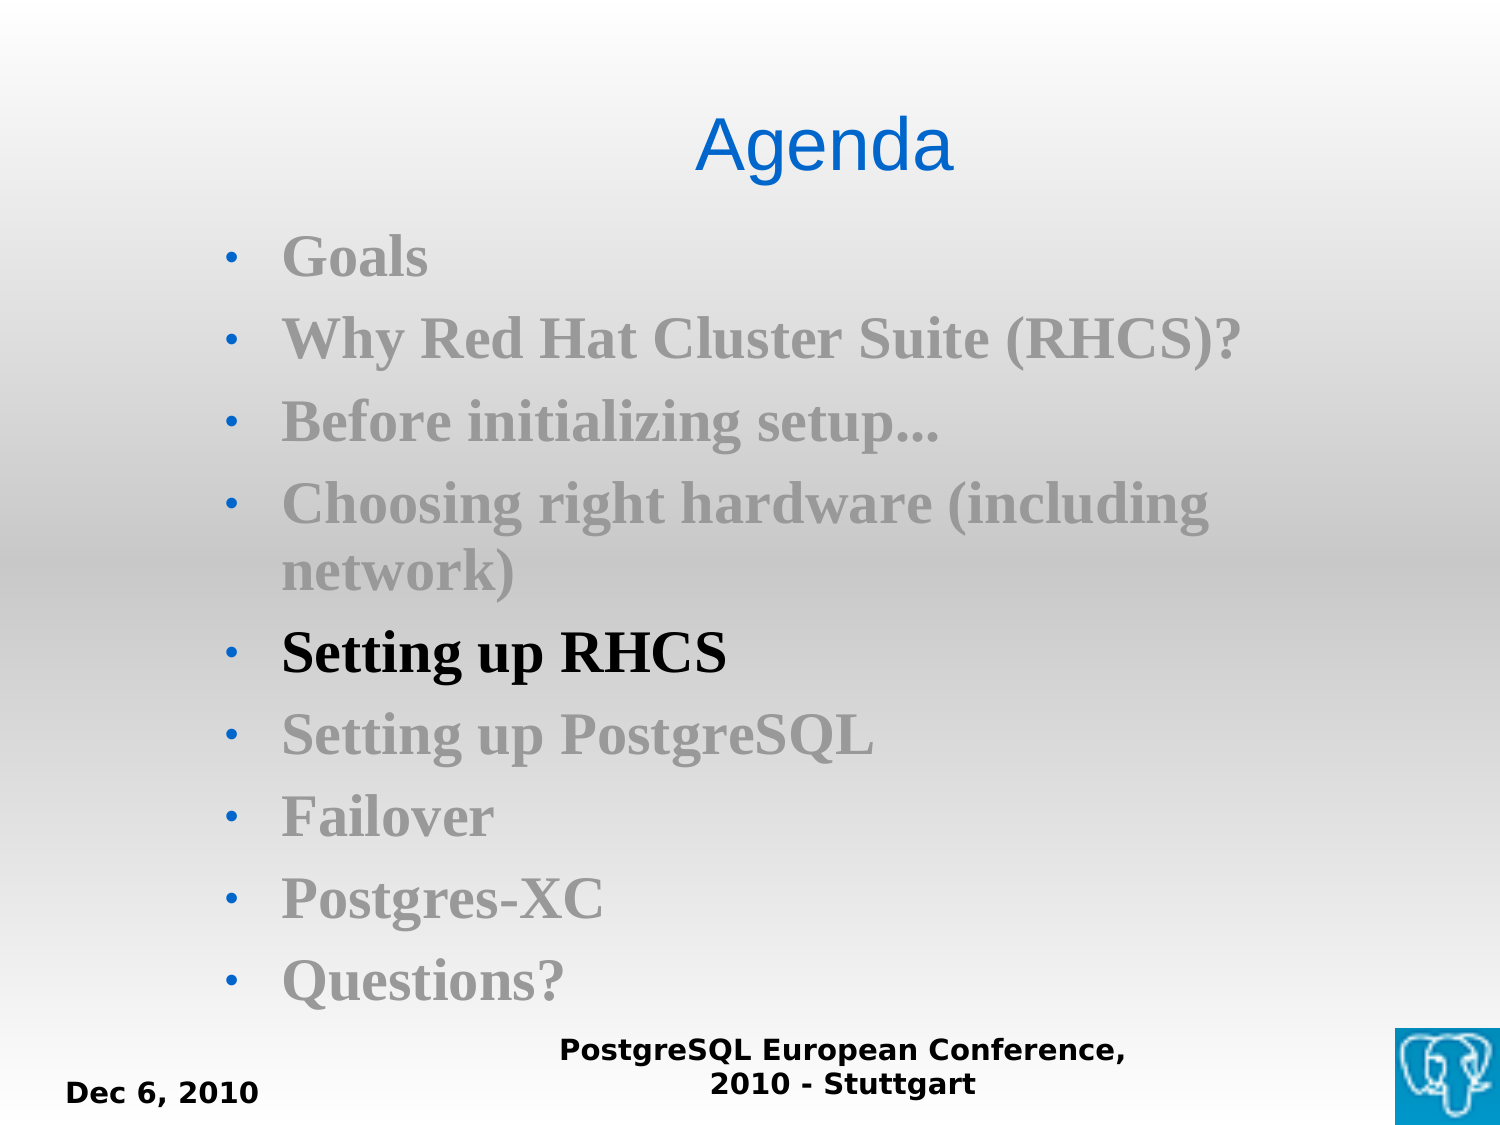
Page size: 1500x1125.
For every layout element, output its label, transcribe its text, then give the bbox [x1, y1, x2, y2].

list Goals Why Red Hat Cluster Suite (RHCS)? Before initializing setup... Choosing right hardware (including network) Setting up RHCS Setting up PostgreSQL Failover Postgres-XC Questions? [224, 222, 1425, 1014]
title Agenda [224, 49, 1425, 222]
picture [1400, 1033, 1492, 1118]
